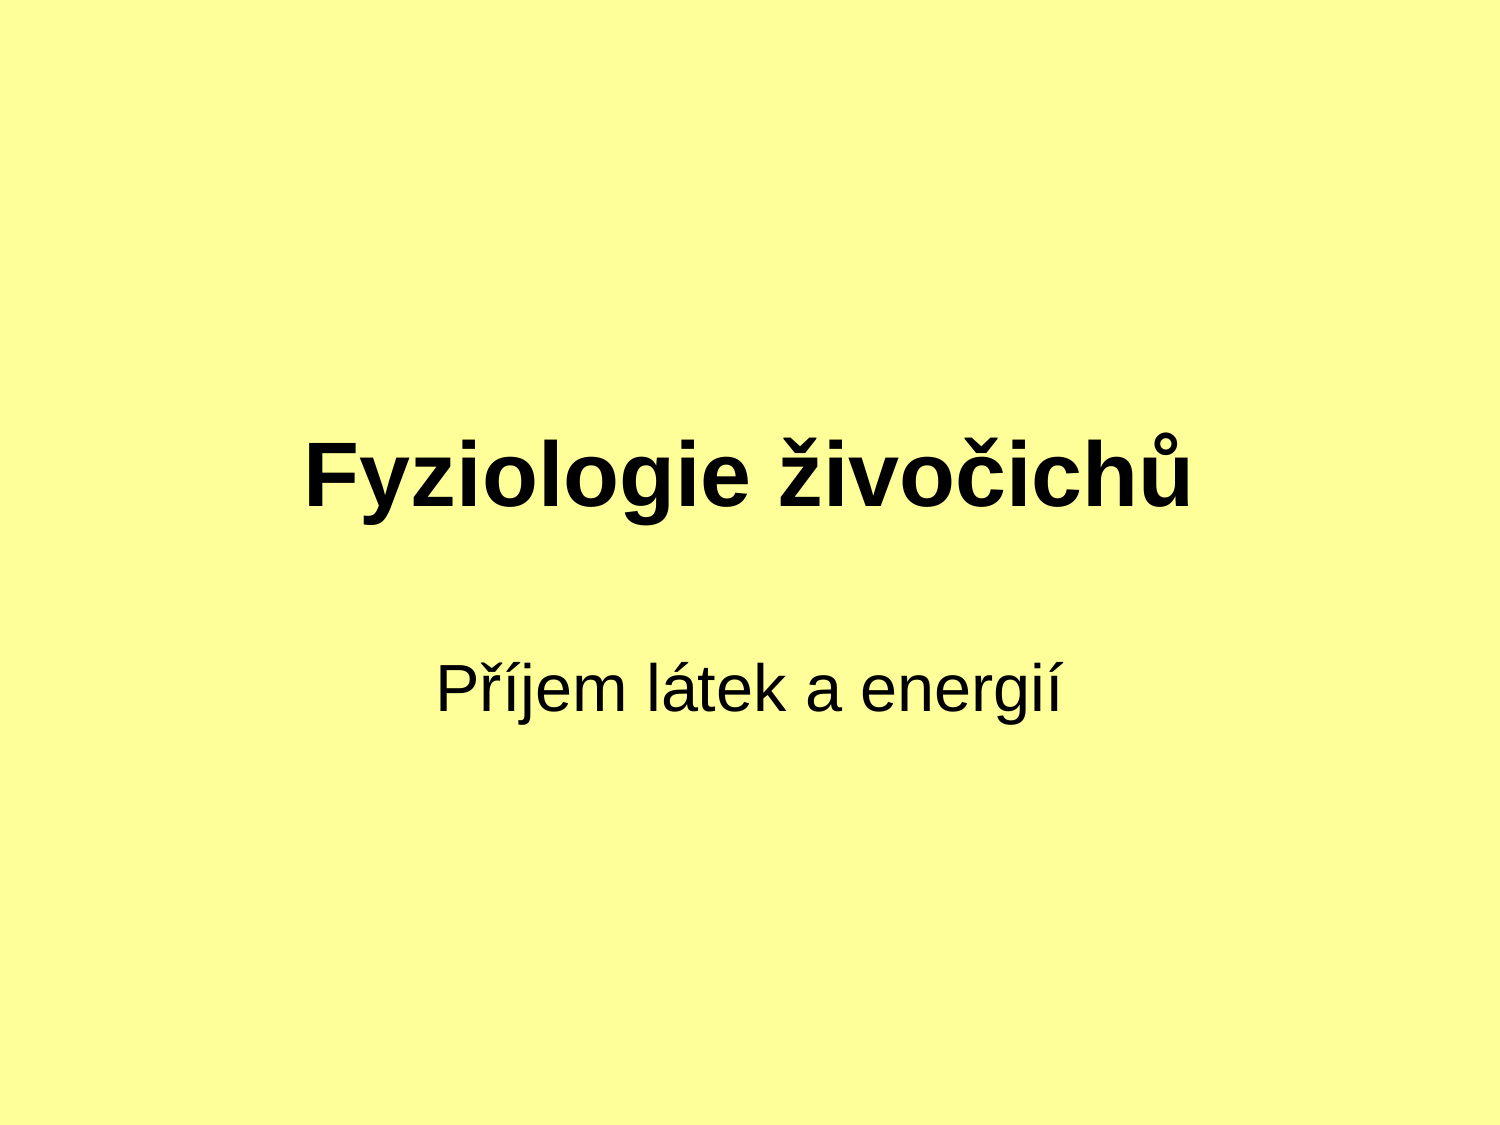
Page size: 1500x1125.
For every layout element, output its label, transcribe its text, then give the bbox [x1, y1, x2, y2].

title Fyziologie živočichů [112, 349, 1388, 591]
subtitle Příjem látek a energií [225, 637, 1276, 925]
